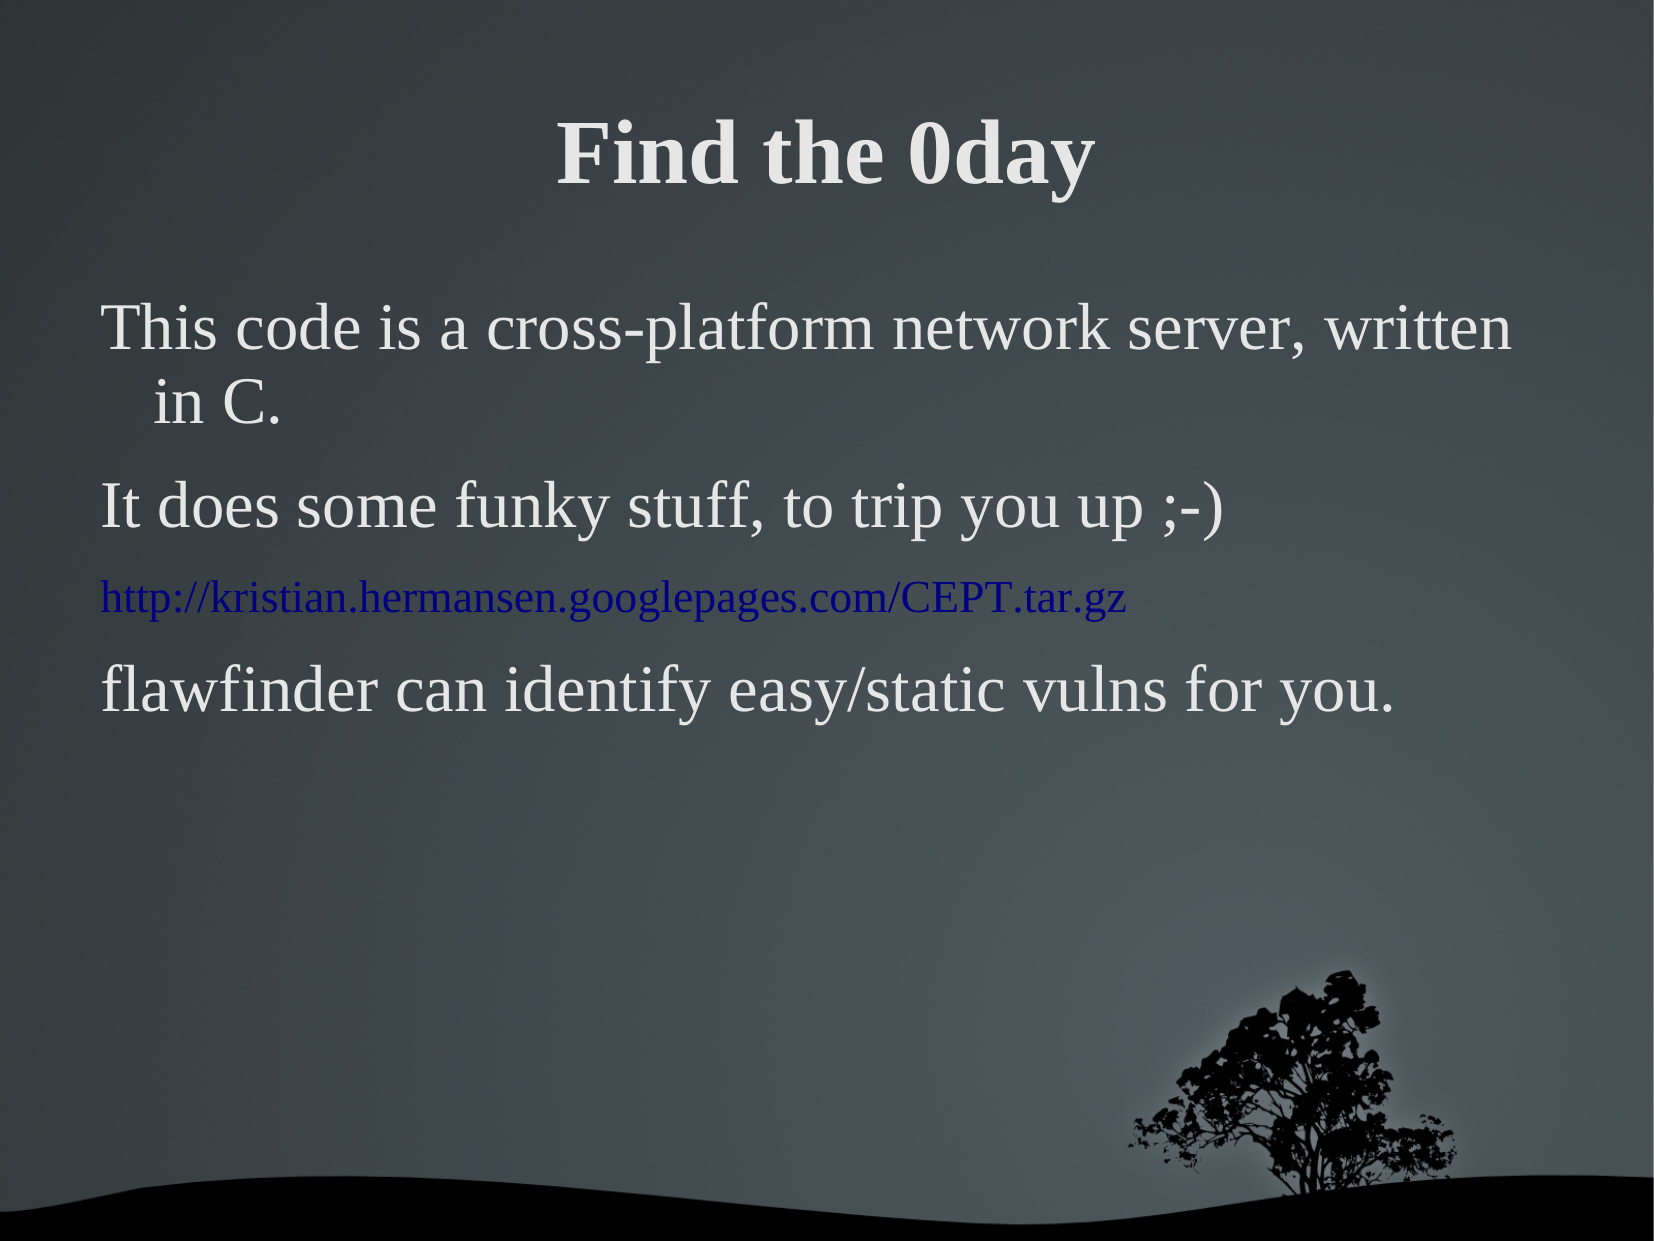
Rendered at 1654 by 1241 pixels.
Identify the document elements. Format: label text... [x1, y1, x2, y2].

list This code is a cross-platform network server, written in C. It does some funky stuff, to trip you up ;-) http://kristian.hermansen.googlepages.com/CEPT.tar.gz flawfinder can identify easy/static vulns for you. [82, 290, 1571, 1094]
picture [0, 0, 1654, 1241]
title Find the 0day [82, 56, 1571, 250]
